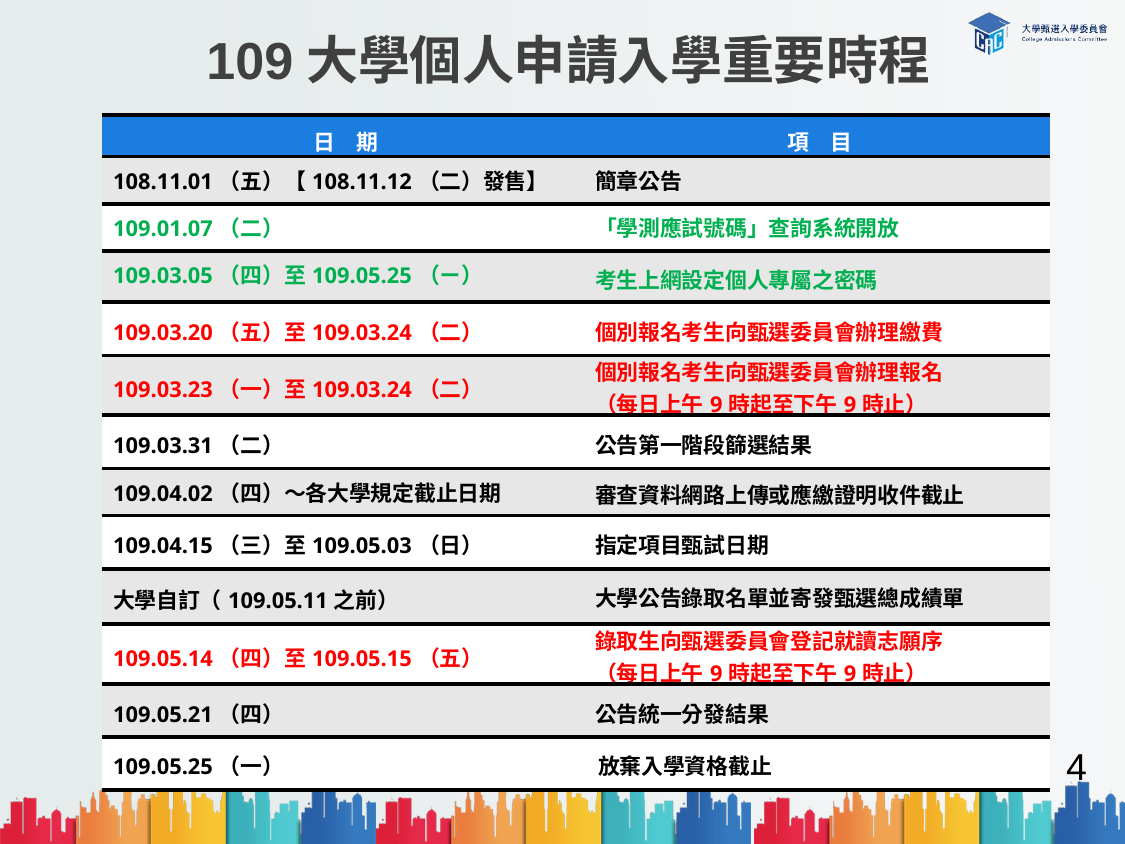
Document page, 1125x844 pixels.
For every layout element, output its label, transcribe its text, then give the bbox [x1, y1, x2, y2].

text_box 109大學個人申請入學重要時程 [80, 20, 1056, 98]
table_cell 指定項目甄試日期 [590, 517, 1050, 567]
table_cell 109.03.20（五）至109.03.24（二） [102, 304, 590, 354]
table_cell 109.05.25（一） [102, 739, 590, 788]
table_cell 109.04.02（四）～各大學規定截止日期 [102, 470, 590, 514]
table_cell 109.04.15（三）至109.05.03（日） [102, 517, 590, 567]
table_header 日 期 [102, 117, 590, 155]
table_cell 放棄入學資格截止 [590, 739, 1050, 788]
table_cell 公告第一階段篩選結果 [590, 417, 1050, 467]
table_cell 簡章公告 [590, 158, 1050, 202]
table_cell 審查資料網路上傳或應繳證明收件截止 [590, 470, 1050, 514]
picture [0, 0, 1125, 844]
table_cell 個別報名考生向甄選委員會辦理報名 （每日上午9時起至下午9時止） [590, 357, 1050, 413]
table_cell 109.05.14（四）至109.05.15（五） [102, 626, 590, 682]
table_cell 109.01.07（二） [102, 206, 590, 249]
table_cell 公告統一分發結果 [590, 686, 1050, 735]
table_cell 大學自訂（109.05.11之前） [102, 571, 590, 622]
table_cell 考生上網設定個人專屬之密碼 [590, 253, 1050, 300]
table_cell 109.03.05（四）至109.05.25（ㄧ） [102, 253, 590, 300]
table_cell 錄取生向甄選委員會登記就讀志願序 （每日上午9時起至下午9時止） [590, 626, 1050, 682]
table_cell 108.11.01（五）【108.11.12（二）發售】 [102, 158, 590, 202]
table_cell 個別報名考生向甄選委員會辦理繳費 [590, 304, 1050, 354]
table_cell 109.05.21（四） [102, 686, 590, 735]
table_cell 「學測應試號碼」查詢系統開放 [590, 206, 1050, 249]
table_cell 109.03.23（一）至109.03.24（二） [102, 357, 590, 413]
table_cell 109.03.31（二） [102, 417, 590, 467]
table_header 項 目 [590, 117, 1050, 155]
table_cell 大學公告錄取名單並寄發甄選總成績單 [590, 571, 1050, 622]
